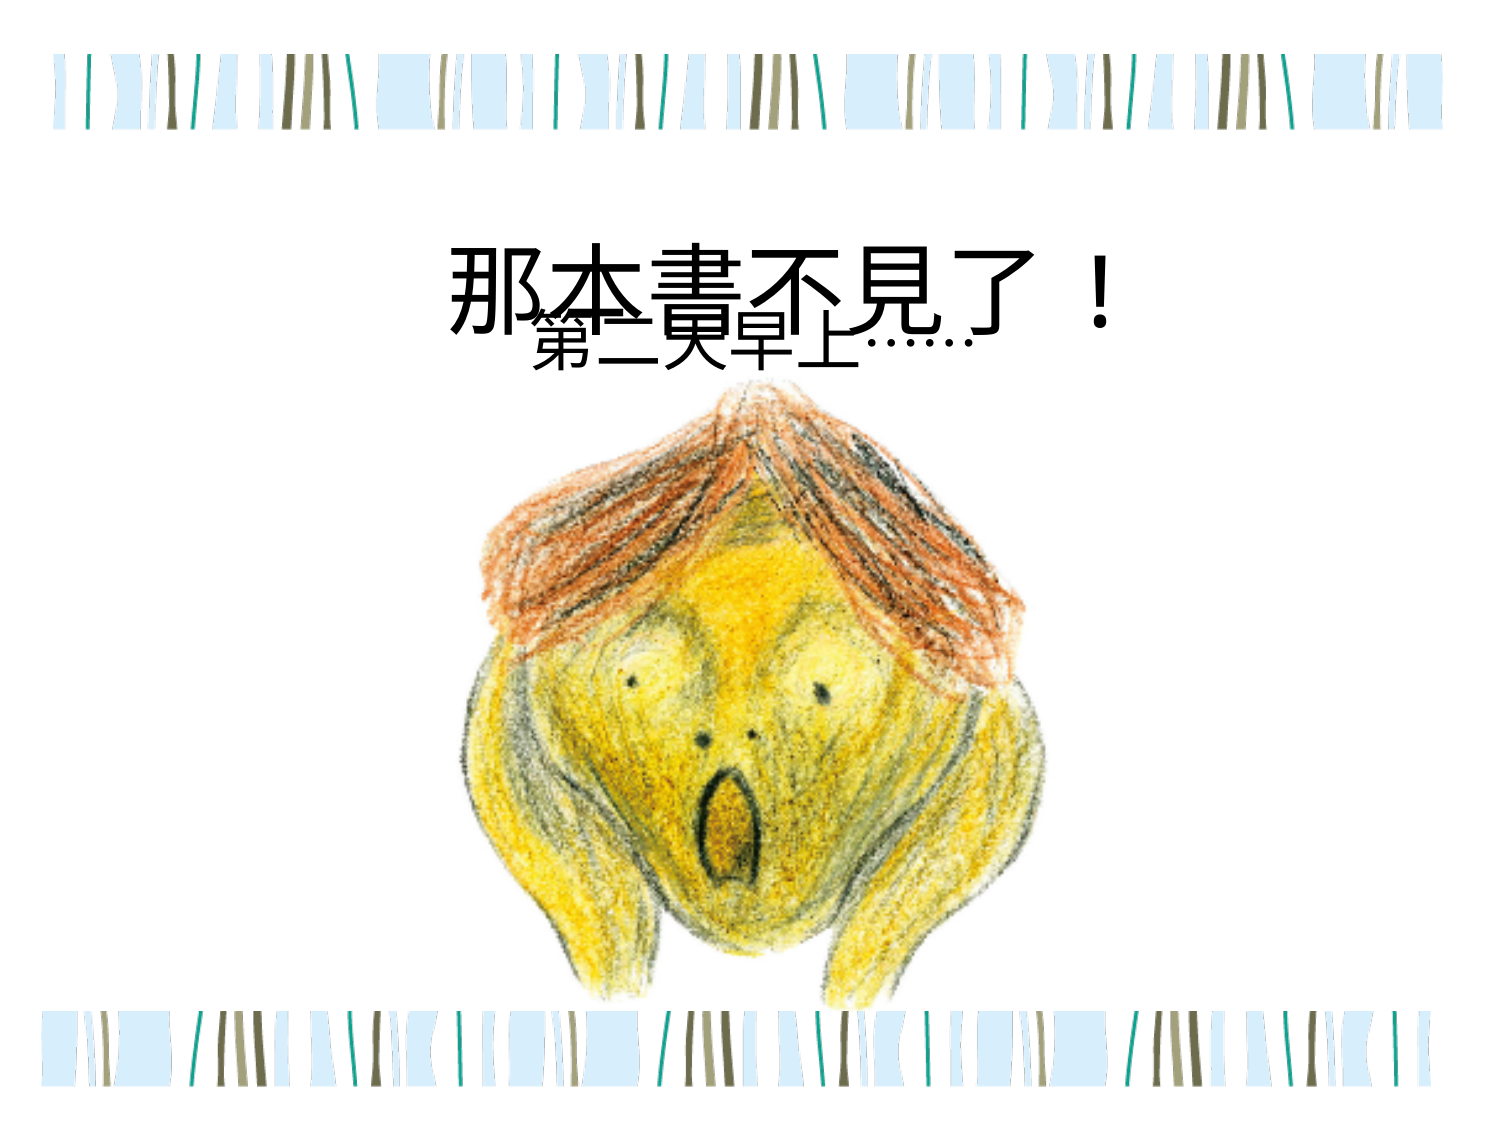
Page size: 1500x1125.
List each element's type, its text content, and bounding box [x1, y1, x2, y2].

picture [41, 373, 1431, 1087]
picture [53, 54, 1443, 130]
text_box 那本書不見了! [431, 220, 1175, 355]
text_box 第二天早上…… [514, 355, 1045, 386]
